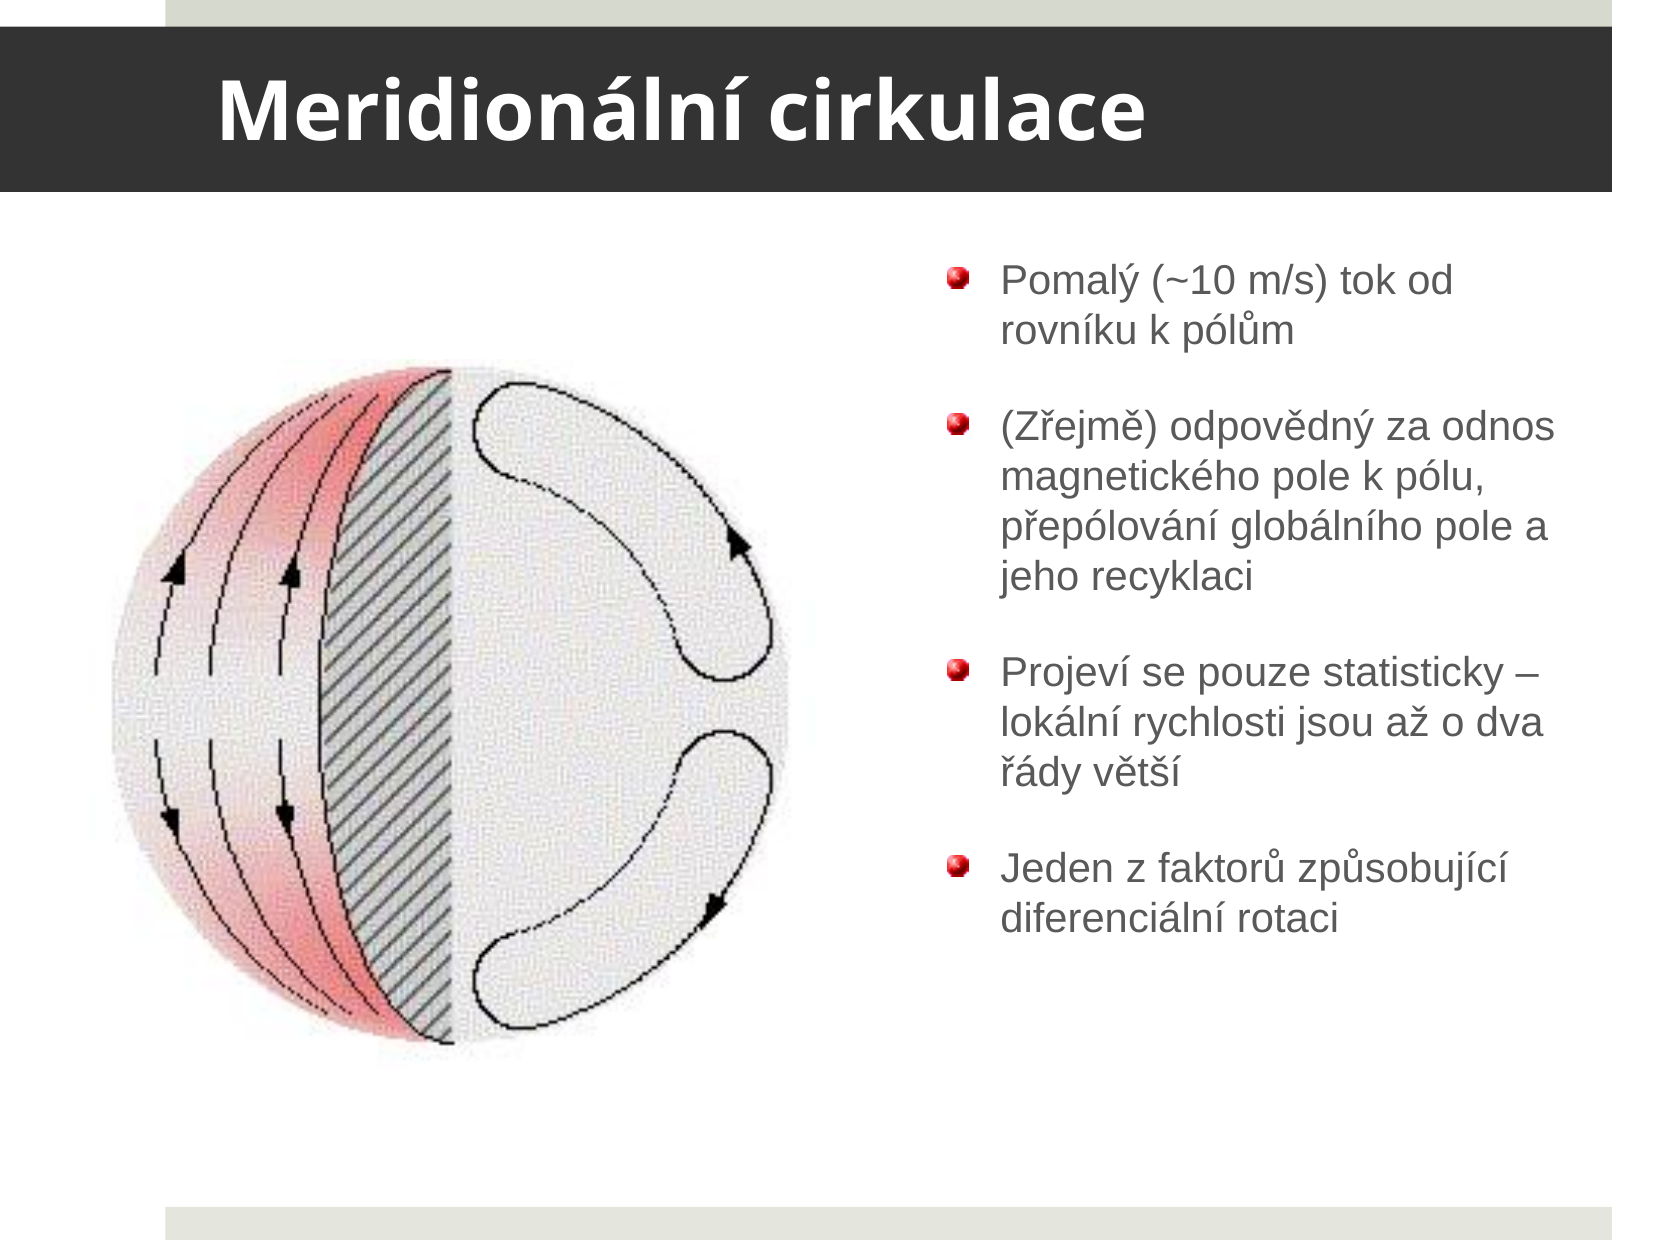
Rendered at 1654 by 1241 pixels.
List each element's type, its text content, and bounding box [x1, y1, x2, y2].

list Pomalý (~10 m/s) tok od rovníku k pólům (Zřejmě) odpovědný za odnos magnetického pole k pólu, přepólování globálního pole a jeho recyklaci Projeví se pouze statisticky – lokální rychlosti jsou až o dva řády větší Jeden z faktorů způsobující diferenciální rotaci [930, 244, 1576, 1135]
picture [89, 359, 816, 1071]
title Meridionální cirkulace [0, 26, 1612, 192]
